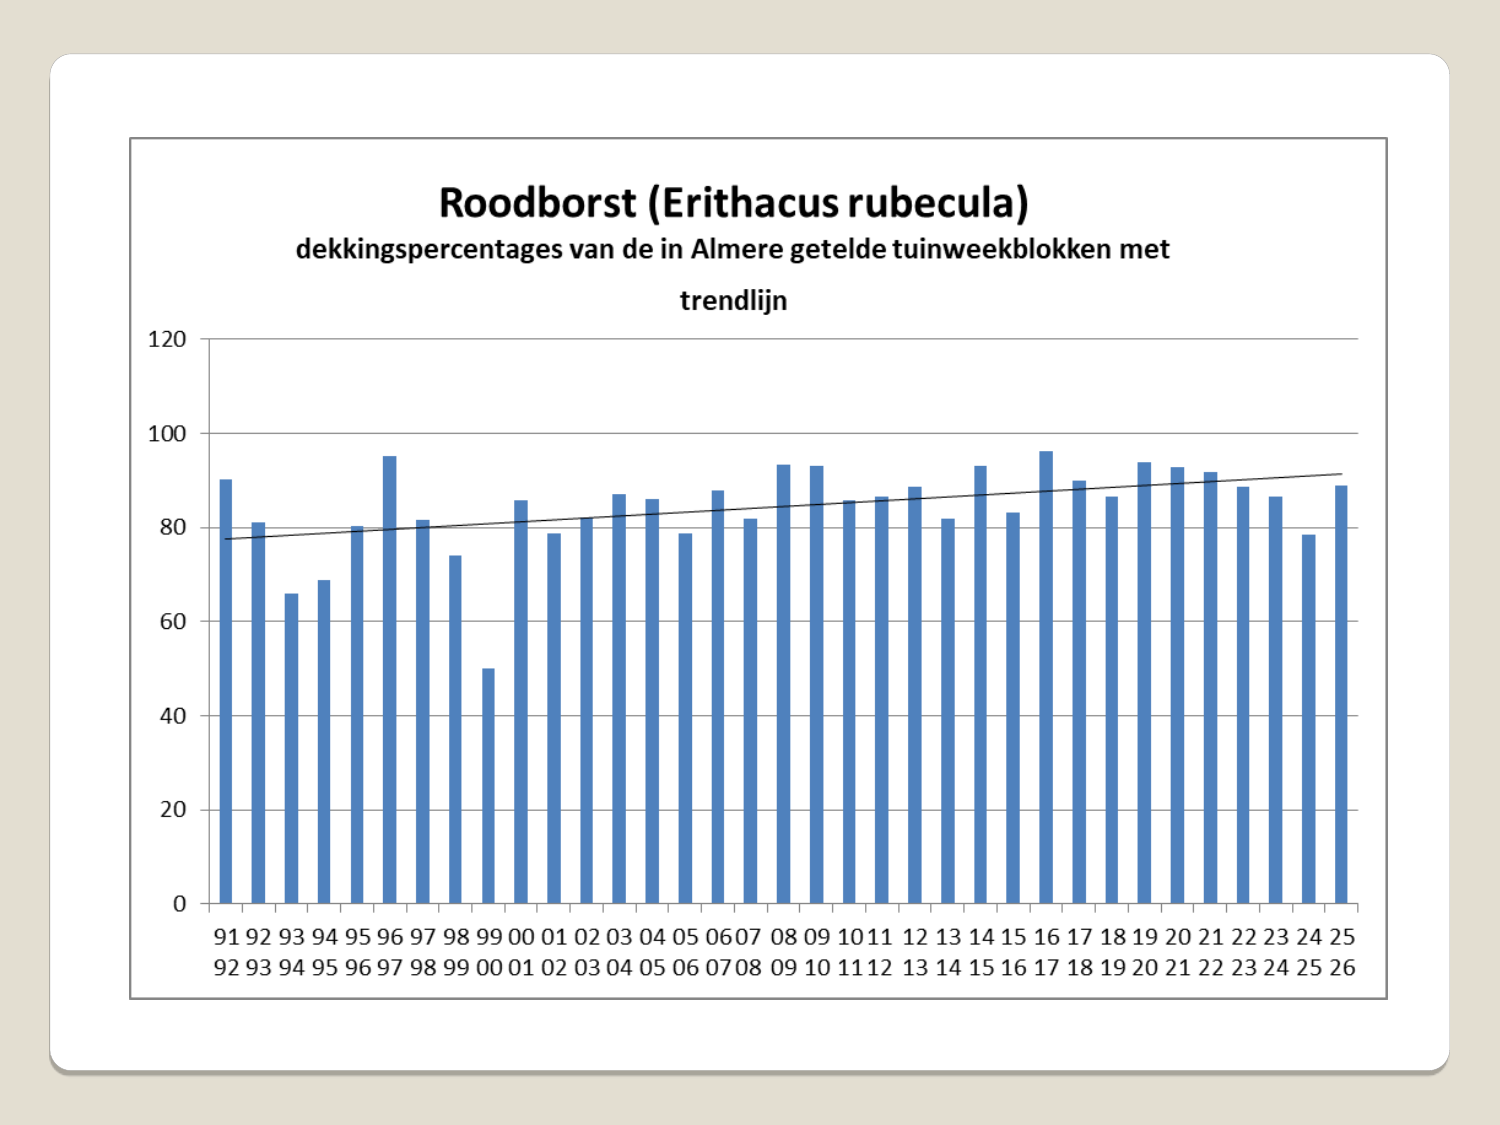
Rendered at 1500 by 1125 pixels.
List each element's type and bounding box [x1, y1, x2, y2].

picture [129, 137, 1388, 1000]
